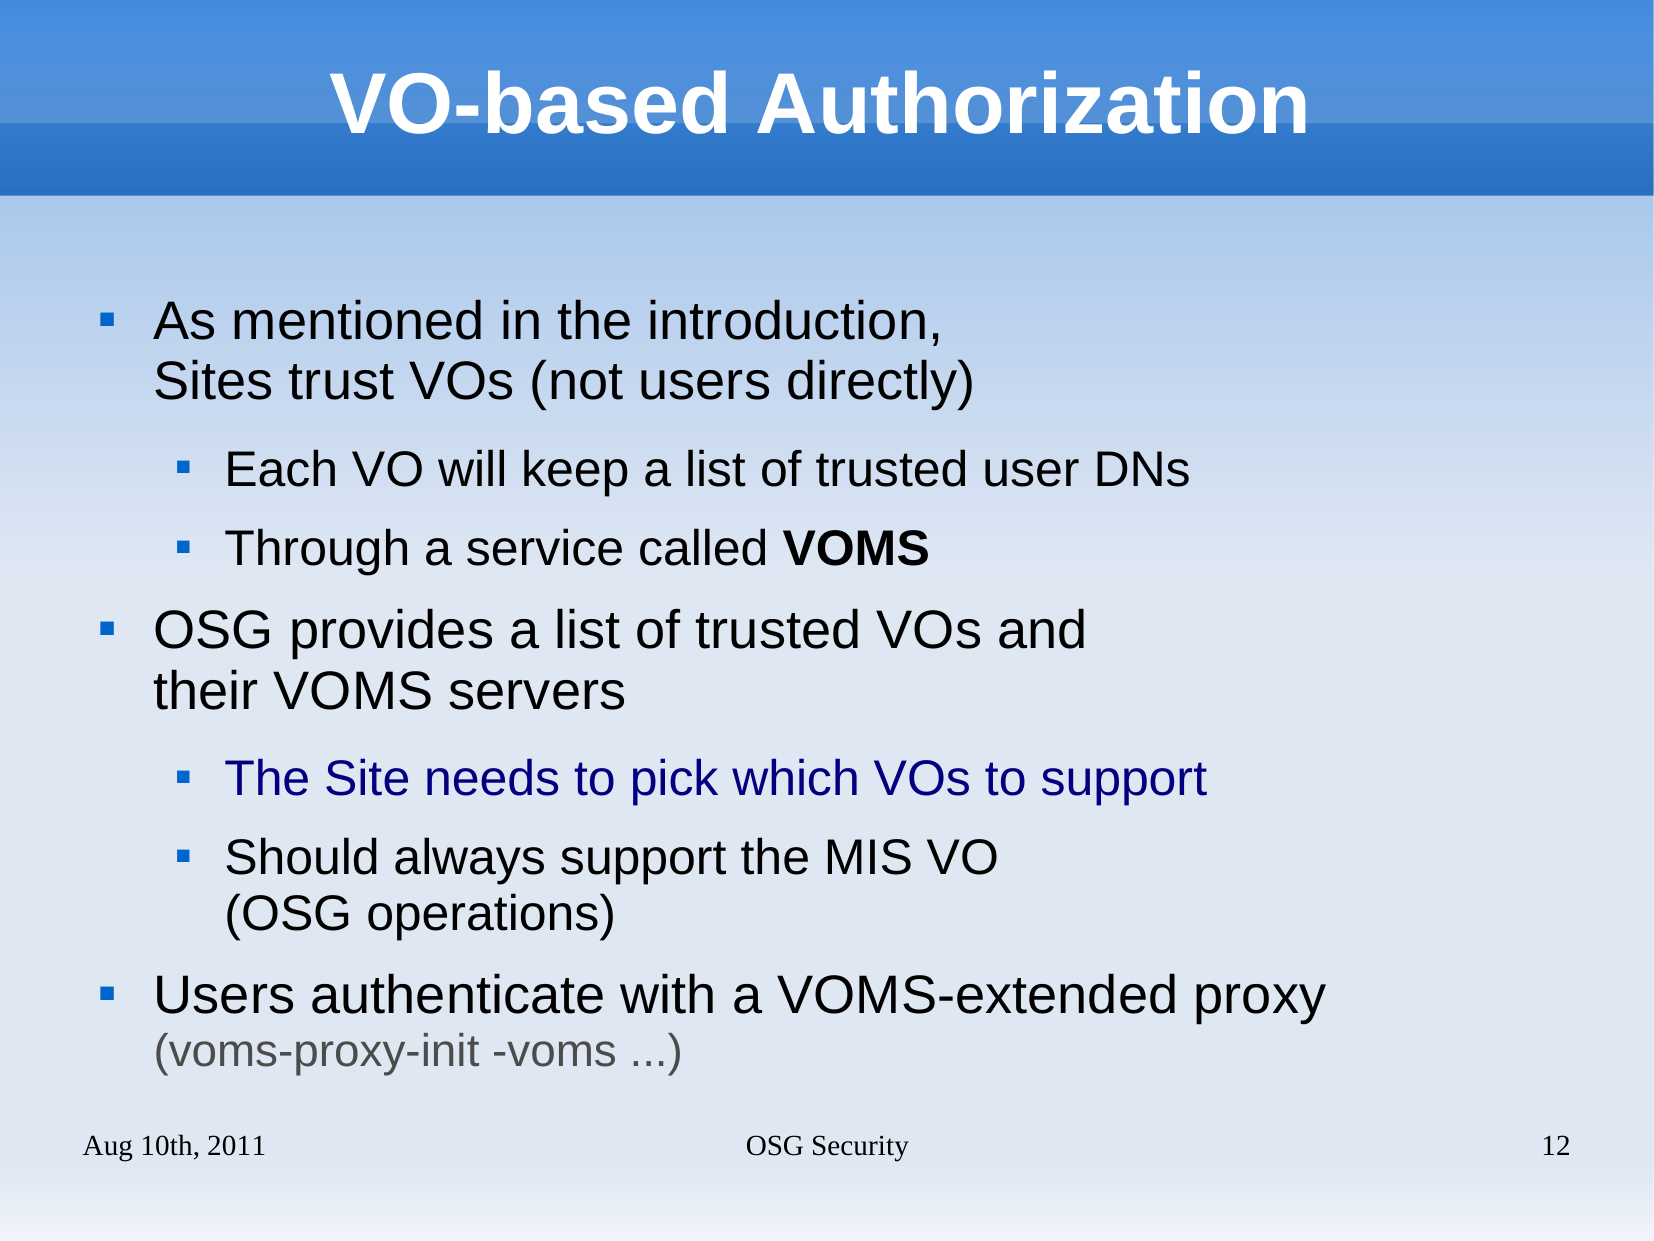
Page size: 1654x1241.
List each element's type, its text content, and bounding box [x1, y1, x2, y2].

title VO-based Authorization [76, 0, 1565, 208]
picture [0, 0, 1654, 1241]
list As mentioned in the introduction, Sites trust VOs (not users directly) Each VO will keep a list of trusted user DNs Through a service called VOMS OSG provides a list of trusted VOs and their VOMS servers The Site needs to pick which VOs to support Should always support the MIS VO (OSG operations) Users authenticate with a VOMS-extended proxy (voms-proxy-init -voms ...) [82, 290, 1571, 1137]
